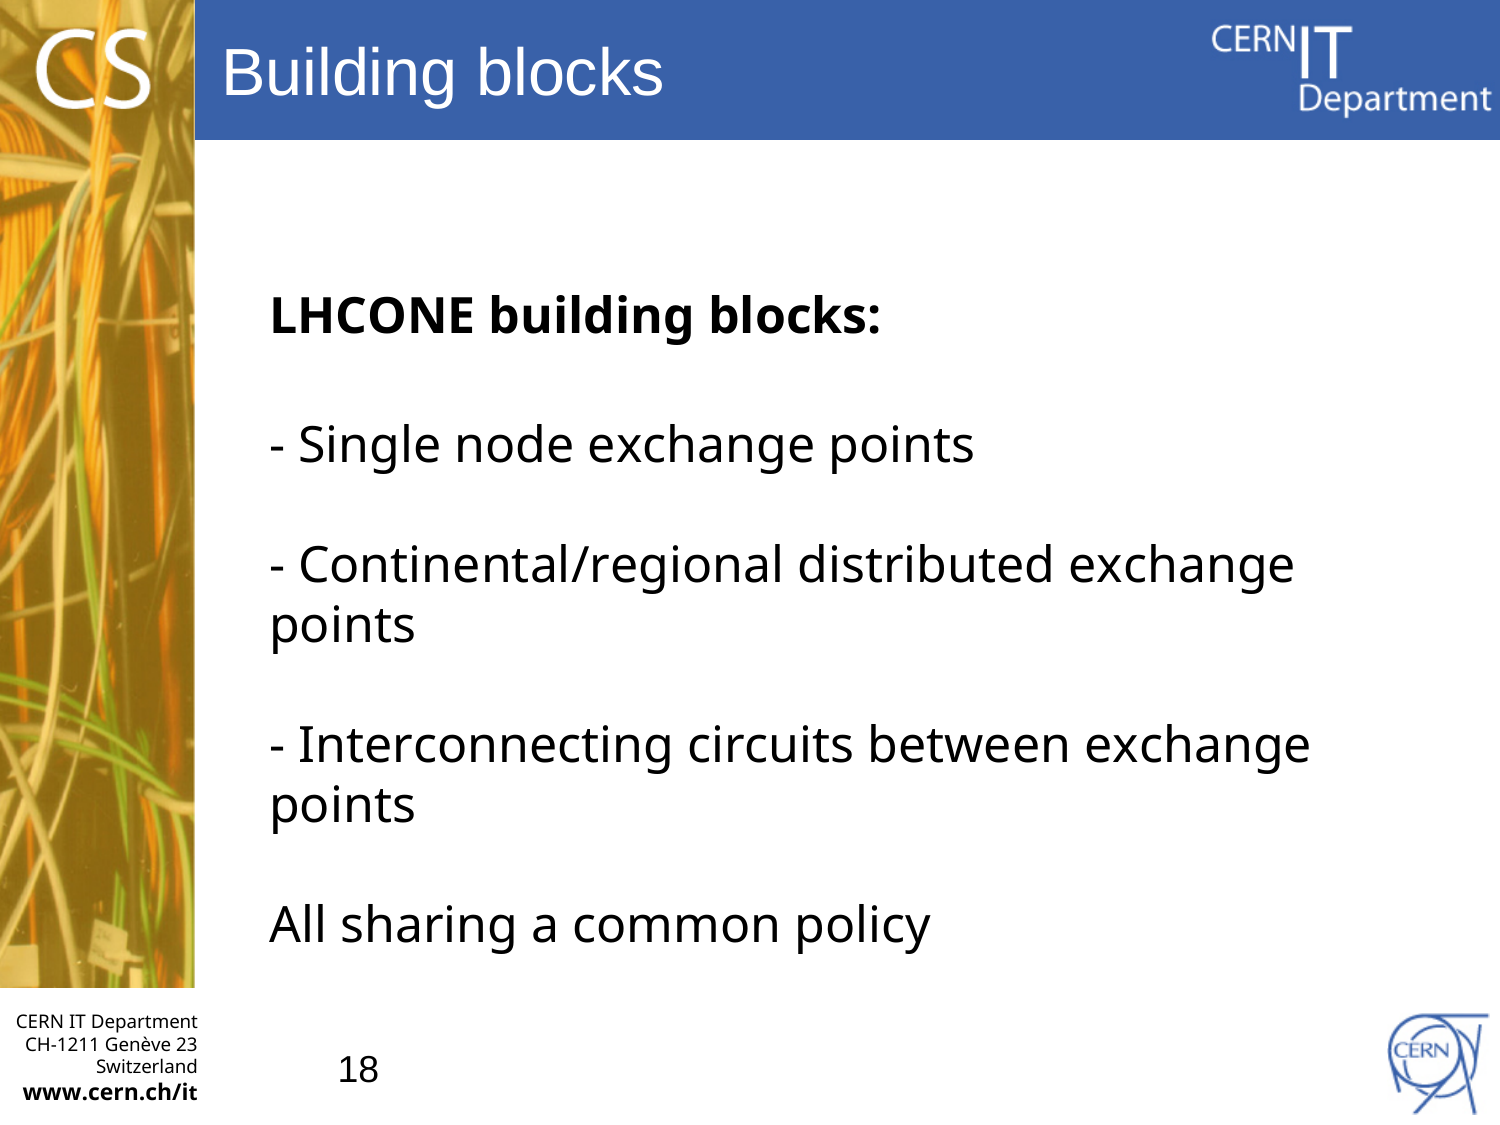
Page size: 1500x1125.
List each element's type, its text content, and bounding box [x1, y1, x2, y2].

picture [1307, 0, 1500, 140]
text_box LHCONE building blocks: - Single node exchange points - Continental/regional distributed exchange points - Interconnecting circuits between exchange points All sharing a common policy [254, 266, 1421, 1021]
picture [1387, 1012, 1490, 1115]
picture [0, 0, 206, 988]
title Building blocks [206, 0, 1307, 157]
